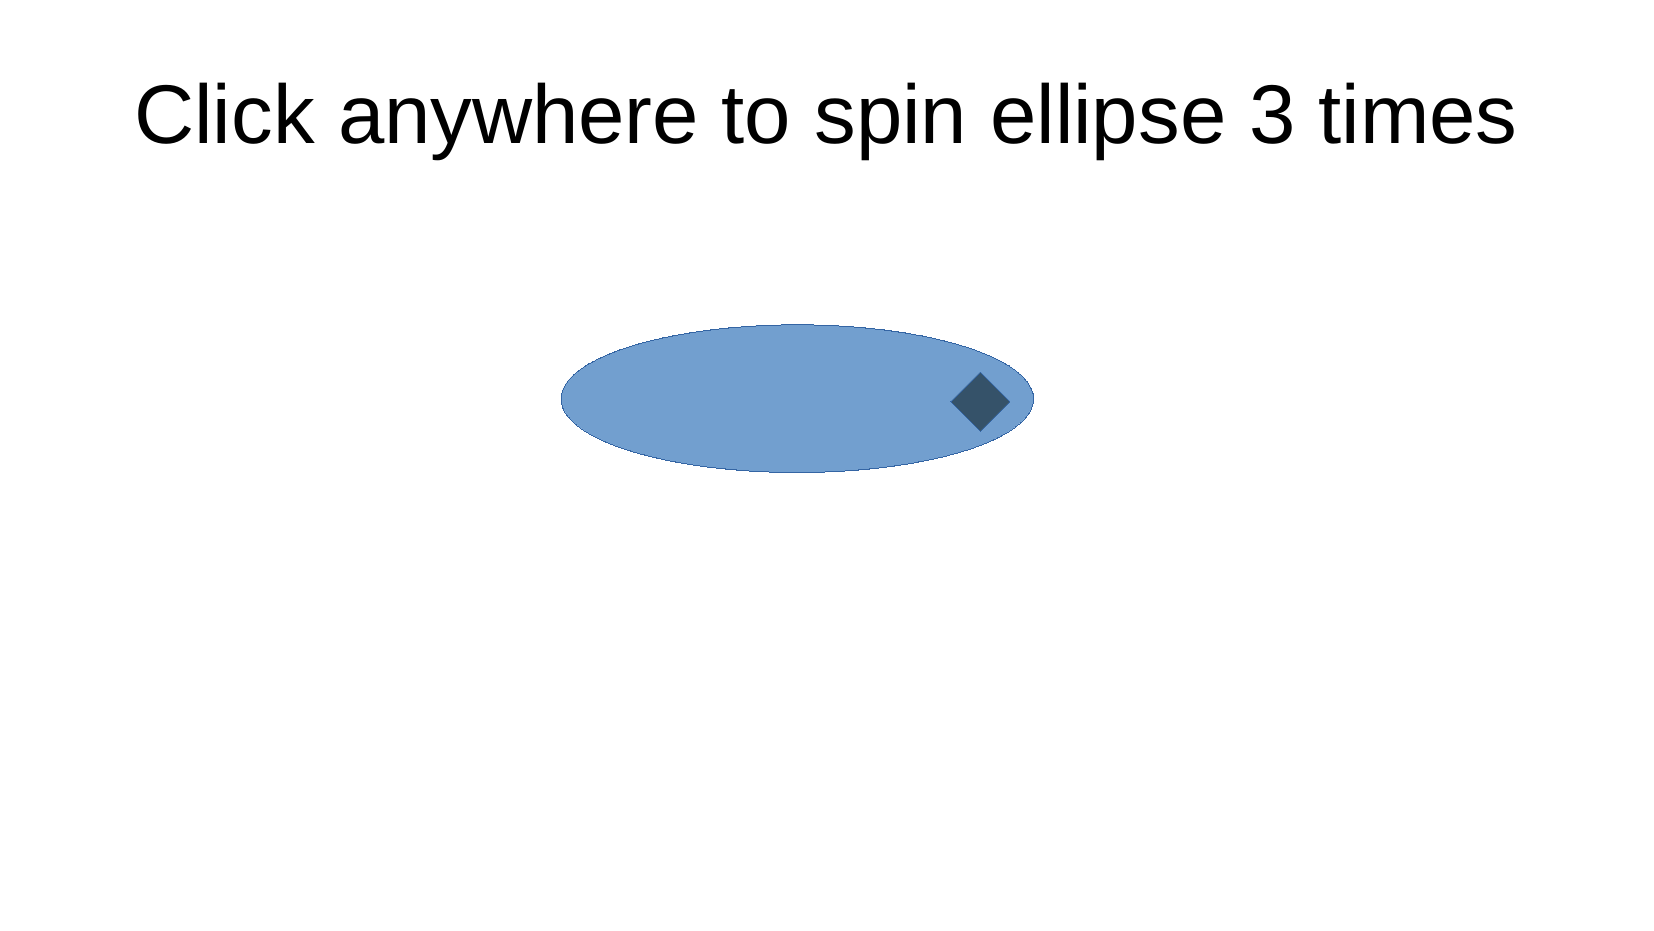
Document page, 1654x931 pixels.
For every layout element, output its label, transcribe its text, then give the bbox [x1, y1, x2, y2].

text_box [561, 324, 1034, 473]
title Click anywhere to spin ellipse 3 times [82, 37, 1571, 193]
